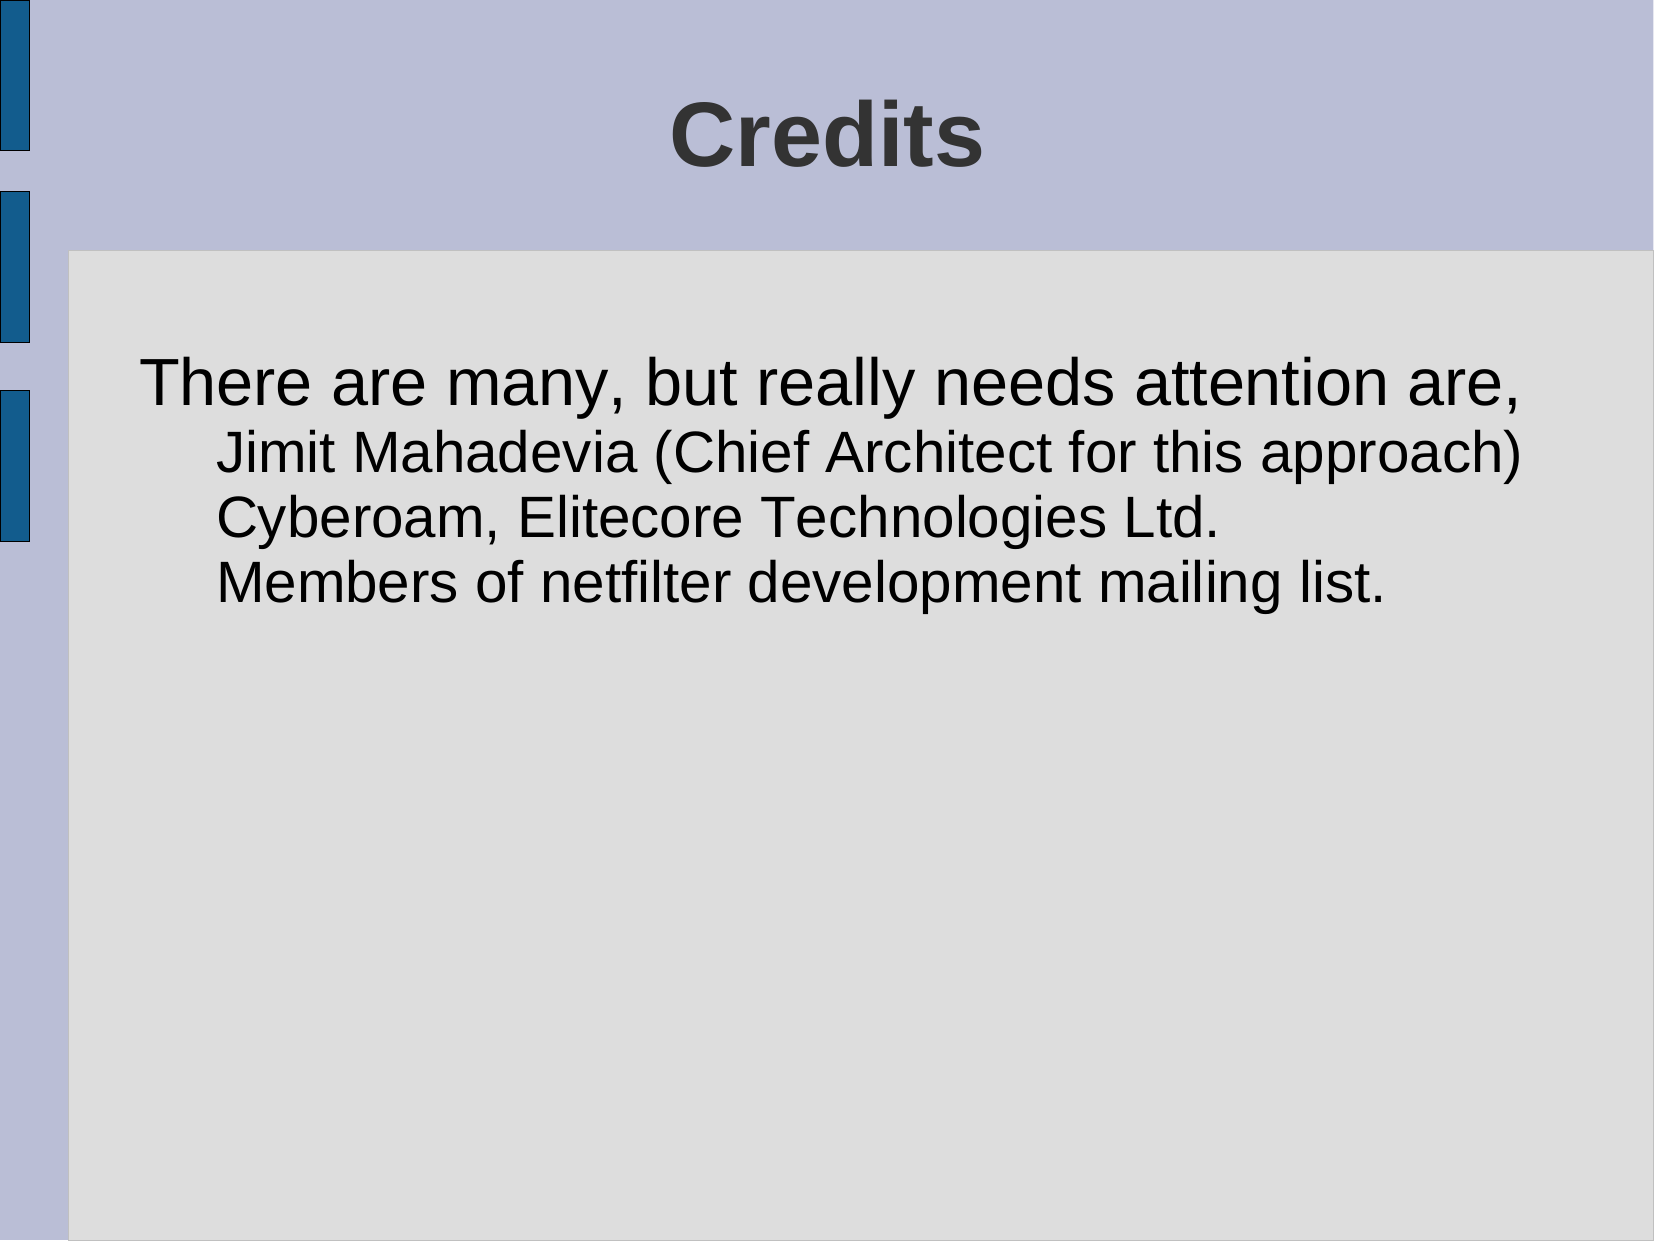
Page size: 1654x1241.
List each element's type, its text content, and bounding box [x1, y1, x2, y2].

list There are many, but really needs attention are, Jimit Mahadevia (Chief Architect for this approach) Cyberoam, Elitecore Technologies Ltd. Members of netfilter development mailing list. [121, 344, 1534, 1127]
title Credits [121, 31, 1534, 239]
